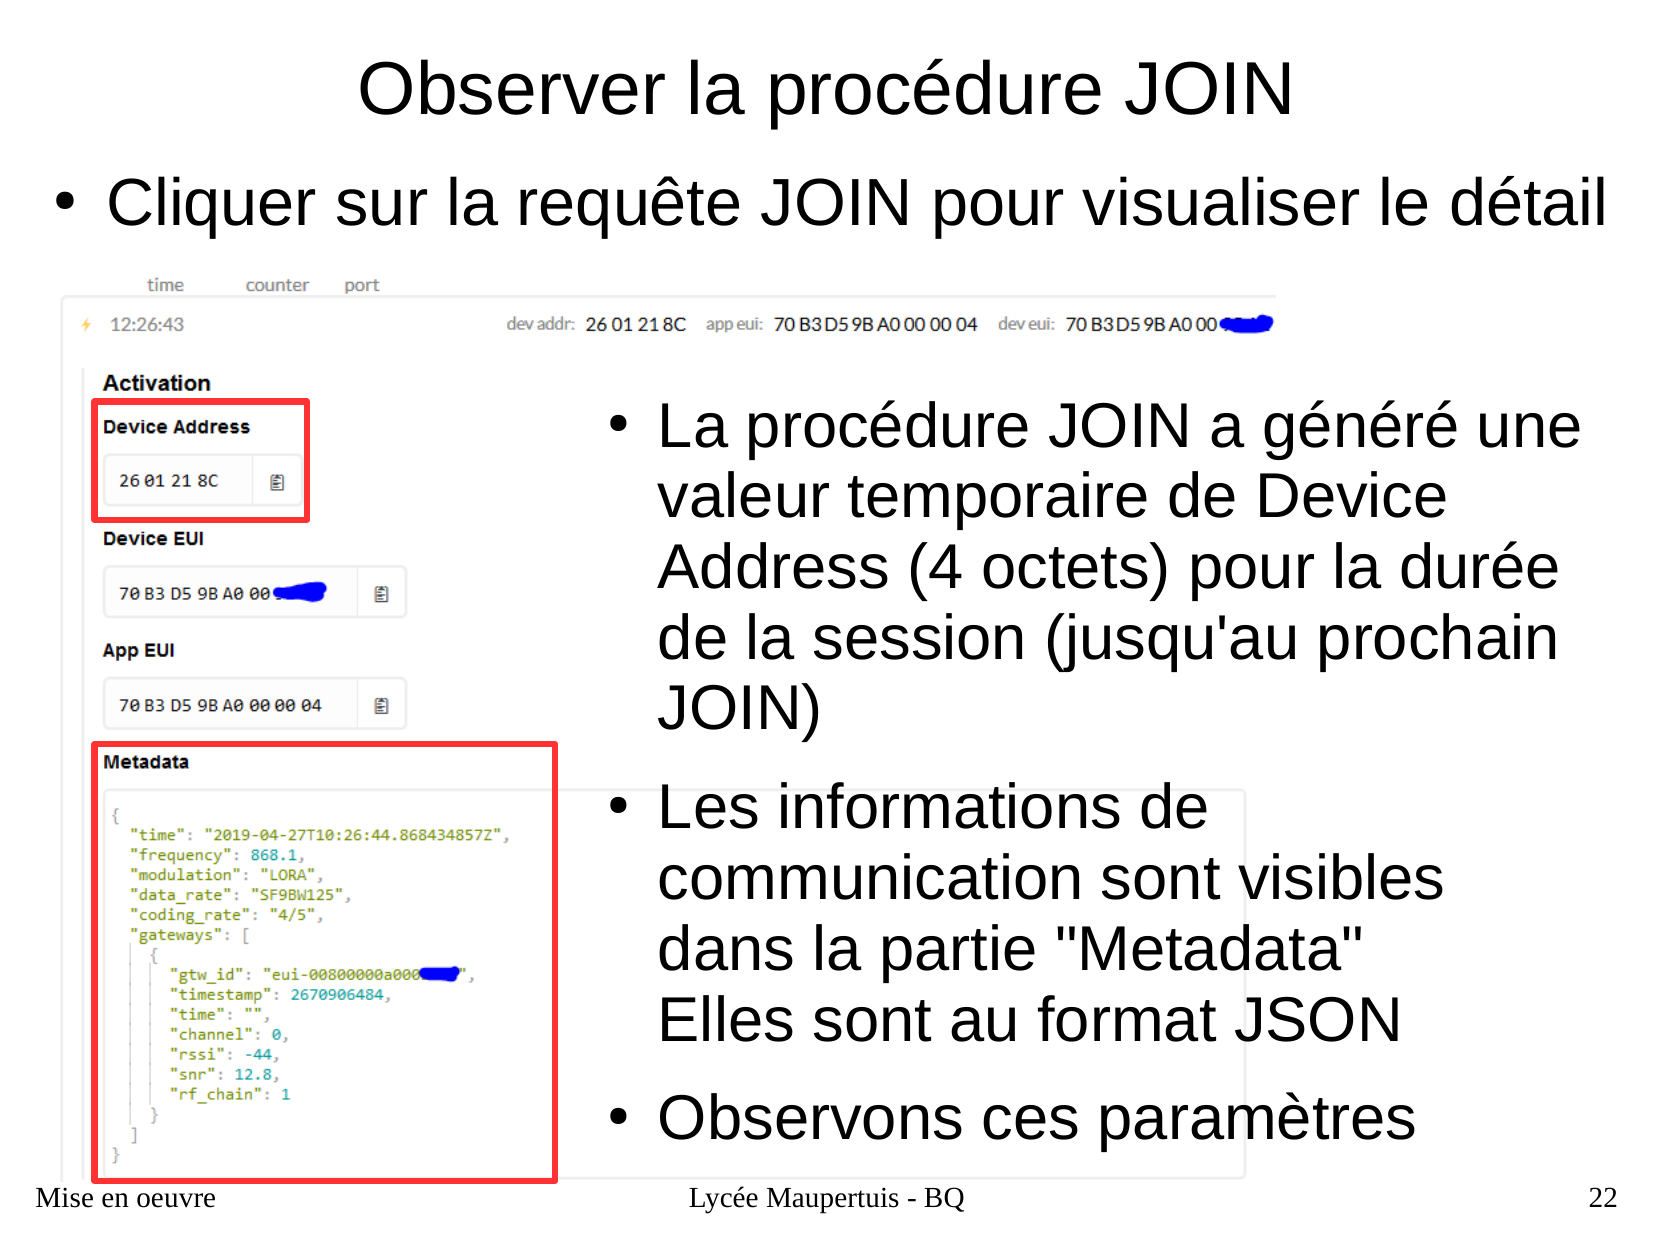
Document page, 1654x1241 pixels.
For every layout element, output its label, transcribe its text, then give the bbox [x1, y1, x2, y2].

picture [51, 259, 1276, 1182]
title Observer la procédure JOIN [35, 35, 1619, 142]
list La procédure JOIN a généré une valeur temporaire de Device Address (4 octets) pour la durée de la session (jusqu'au prochain JOIN) Les informations de communication sont visibles dans la partie "Metadata" Elles sont au format JSON Observons ces paramètres [590, 389, 1595, 1158]
list Cliquer sur la requête JOIN pour visualiser le détail [35, 165, 1619, 260]
picture [98, 747, 552, 1178]
